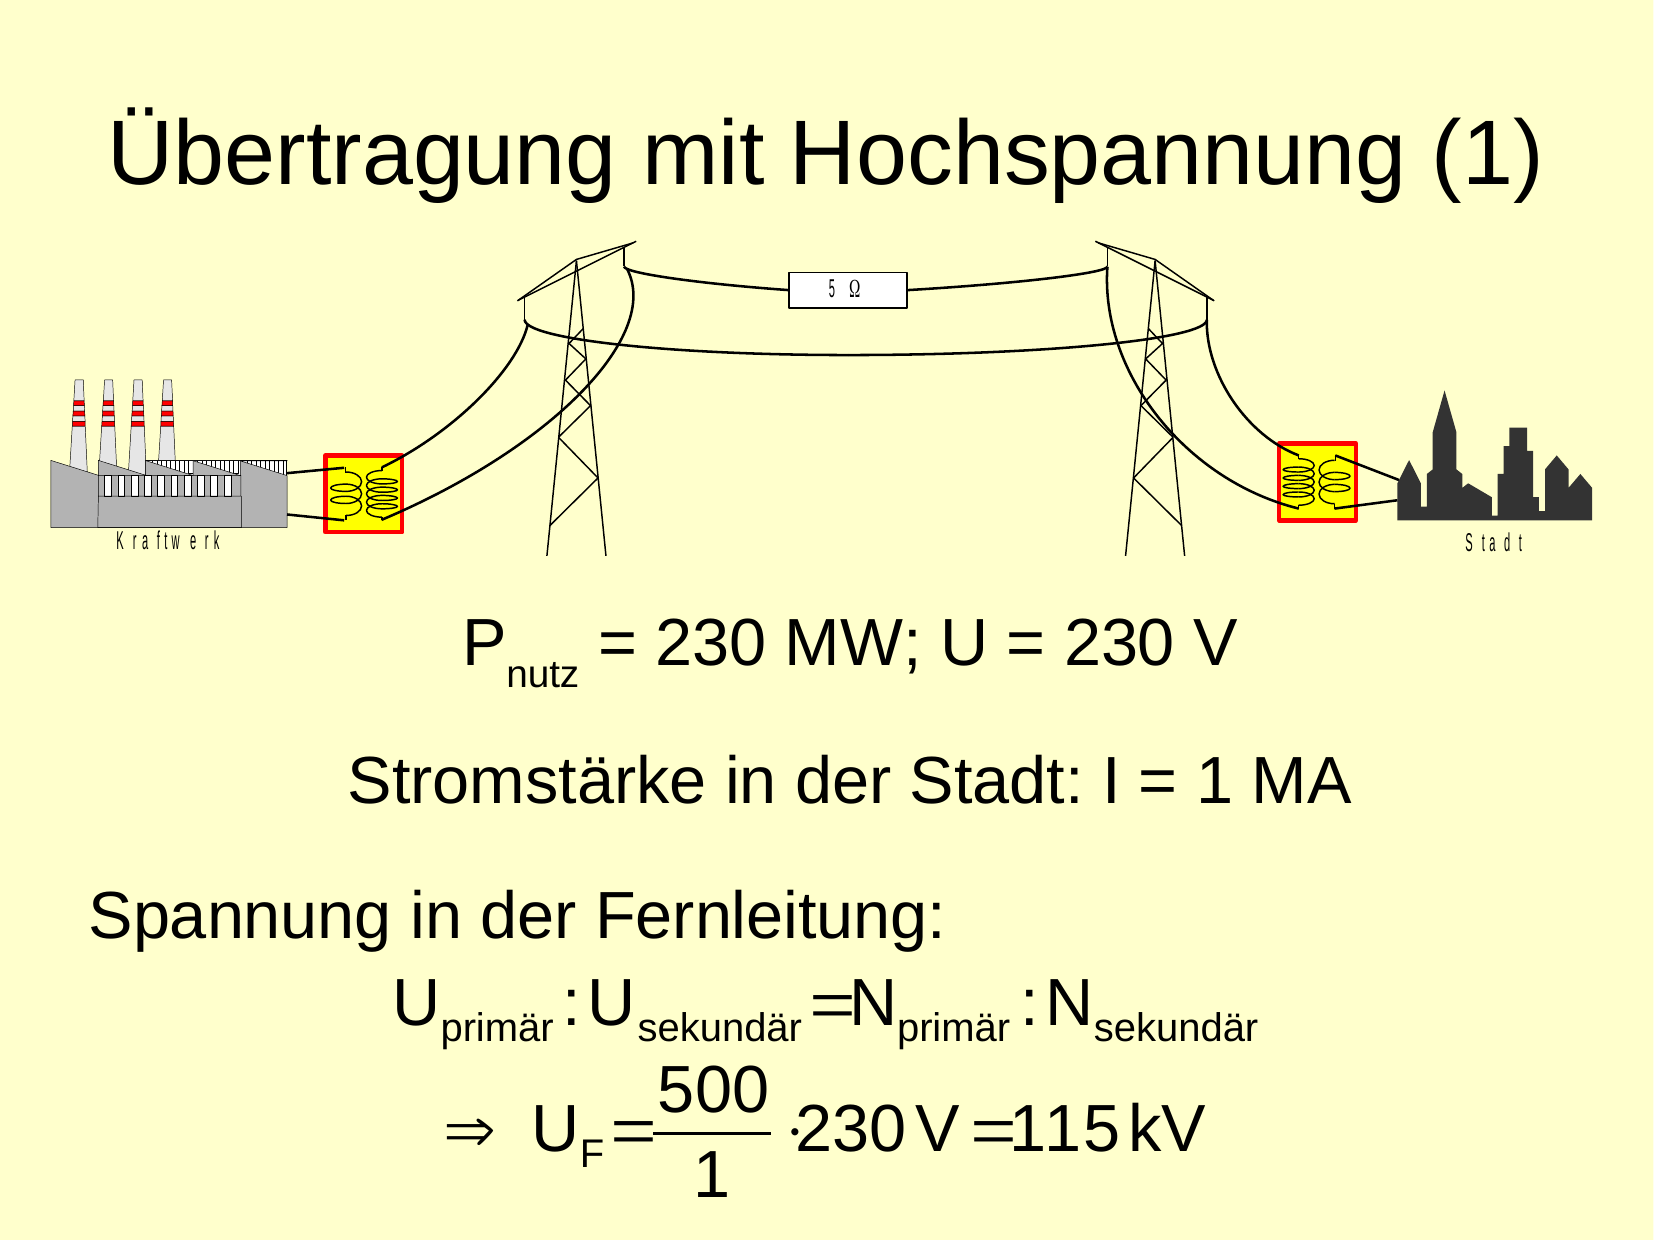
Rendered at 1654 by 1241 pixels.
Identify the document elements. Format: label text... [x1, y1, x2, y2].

picture [48, 238, 1595, 562]
chart [392, 964, 1262, 1213]
subtitle Pnutz = 230 MW; U = 230 V Stromstärke in der Stadt: I = 1 MA [88, 596, 1577, 827]
title Übertragung mit Hochspannung (1) [82, 49, 1571, 238]
text_box Spannung in der Fernleitung: [88, 856, 1577, 975]
